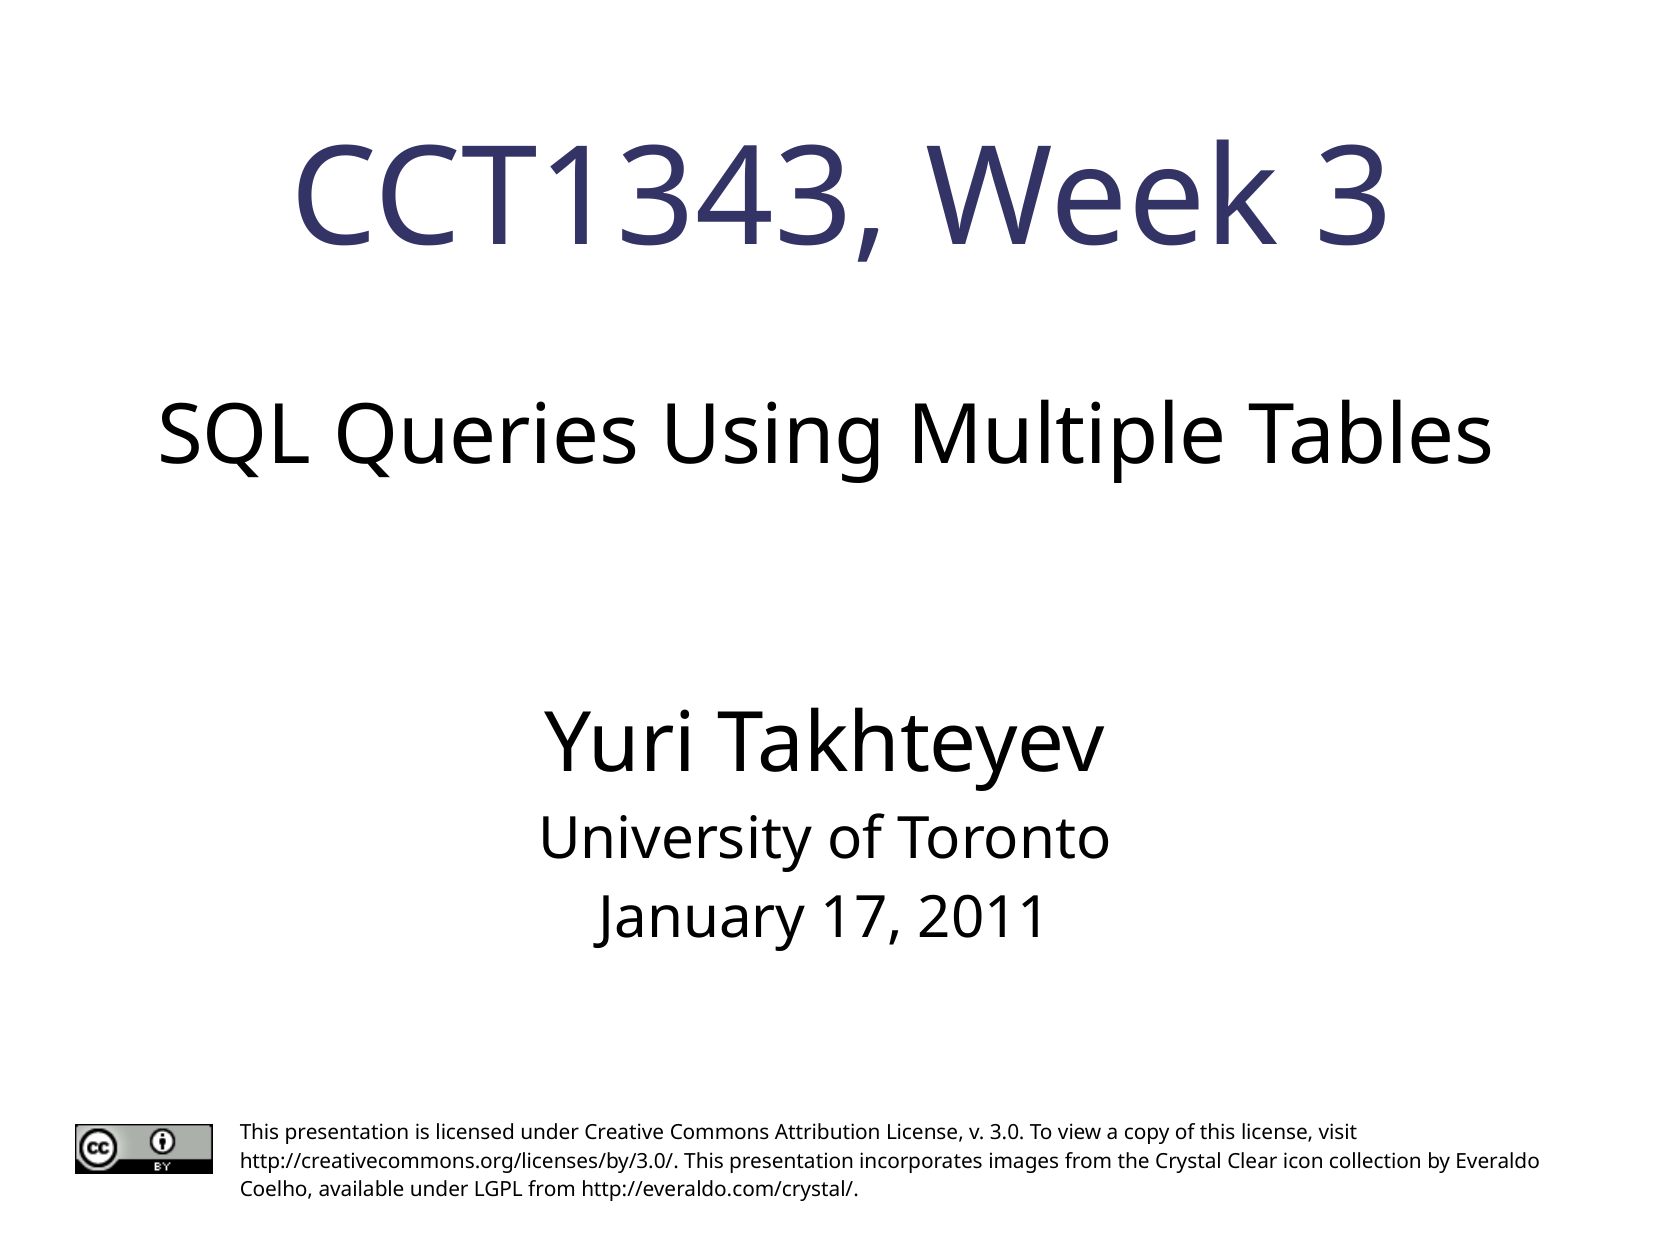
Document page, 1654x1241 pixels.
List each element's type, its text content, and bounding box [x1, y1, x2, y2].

subtitle SQL Queries Using Multiple Tables [82, 375, 1571, 526]
title CCT1343, Week 3 [34, 107, 1651, 275]
text_box This presentation is licensed under Creative Commons Attribution License, v. 3.0. To view a copy of this license, visit http://creativecommons.org/licenses/by/3.0/. This presentation incorporates images from the Crystal Clear icon collection by Everaldo Coelho, available under LGPL from http://everaldo.com/crystal/. [225, 1110, 1576, 1201]
text_box Yuri Takhteyev University of Toronto January 17, 2011 [150, 675, 1501, 933]
picture [75, 1124, 213, 1174]
